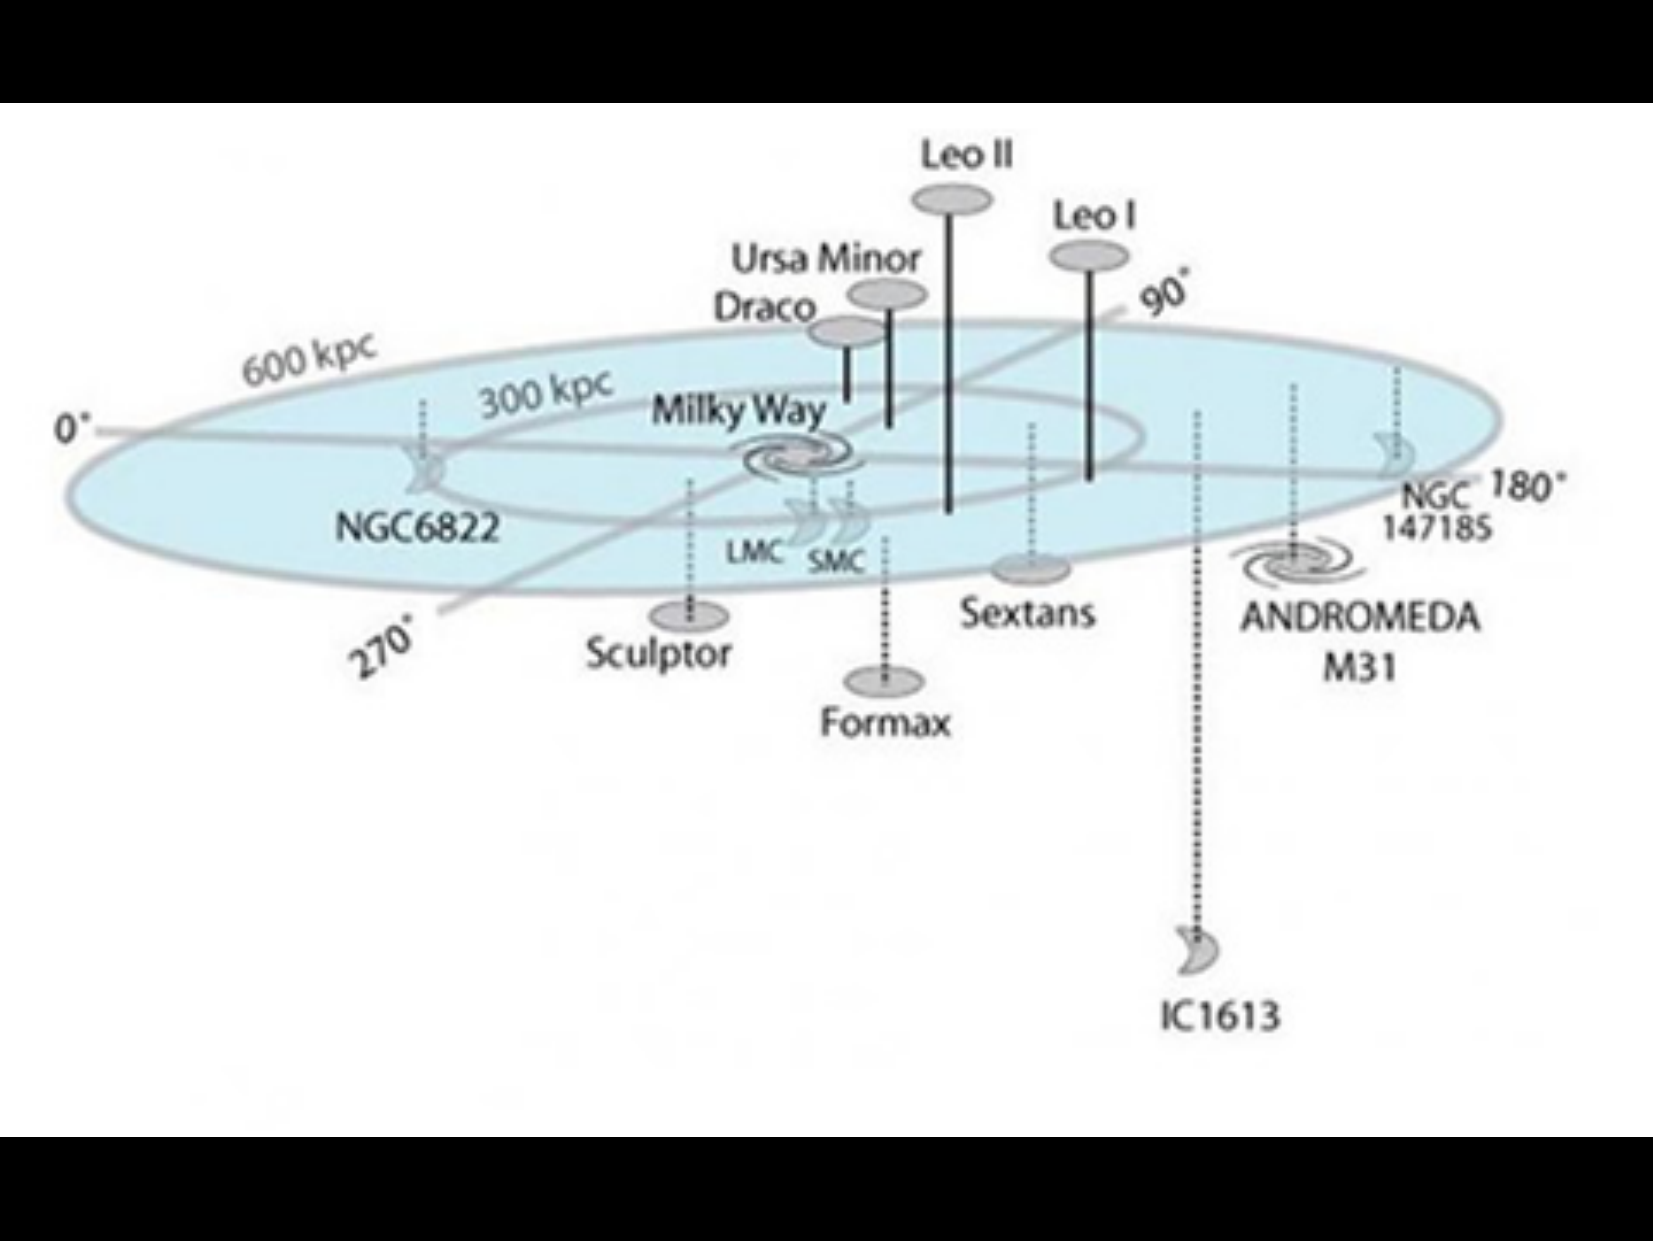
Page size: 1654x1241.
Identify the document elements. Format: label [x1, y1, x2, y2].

picture [0, 103, 1653, 1137]
